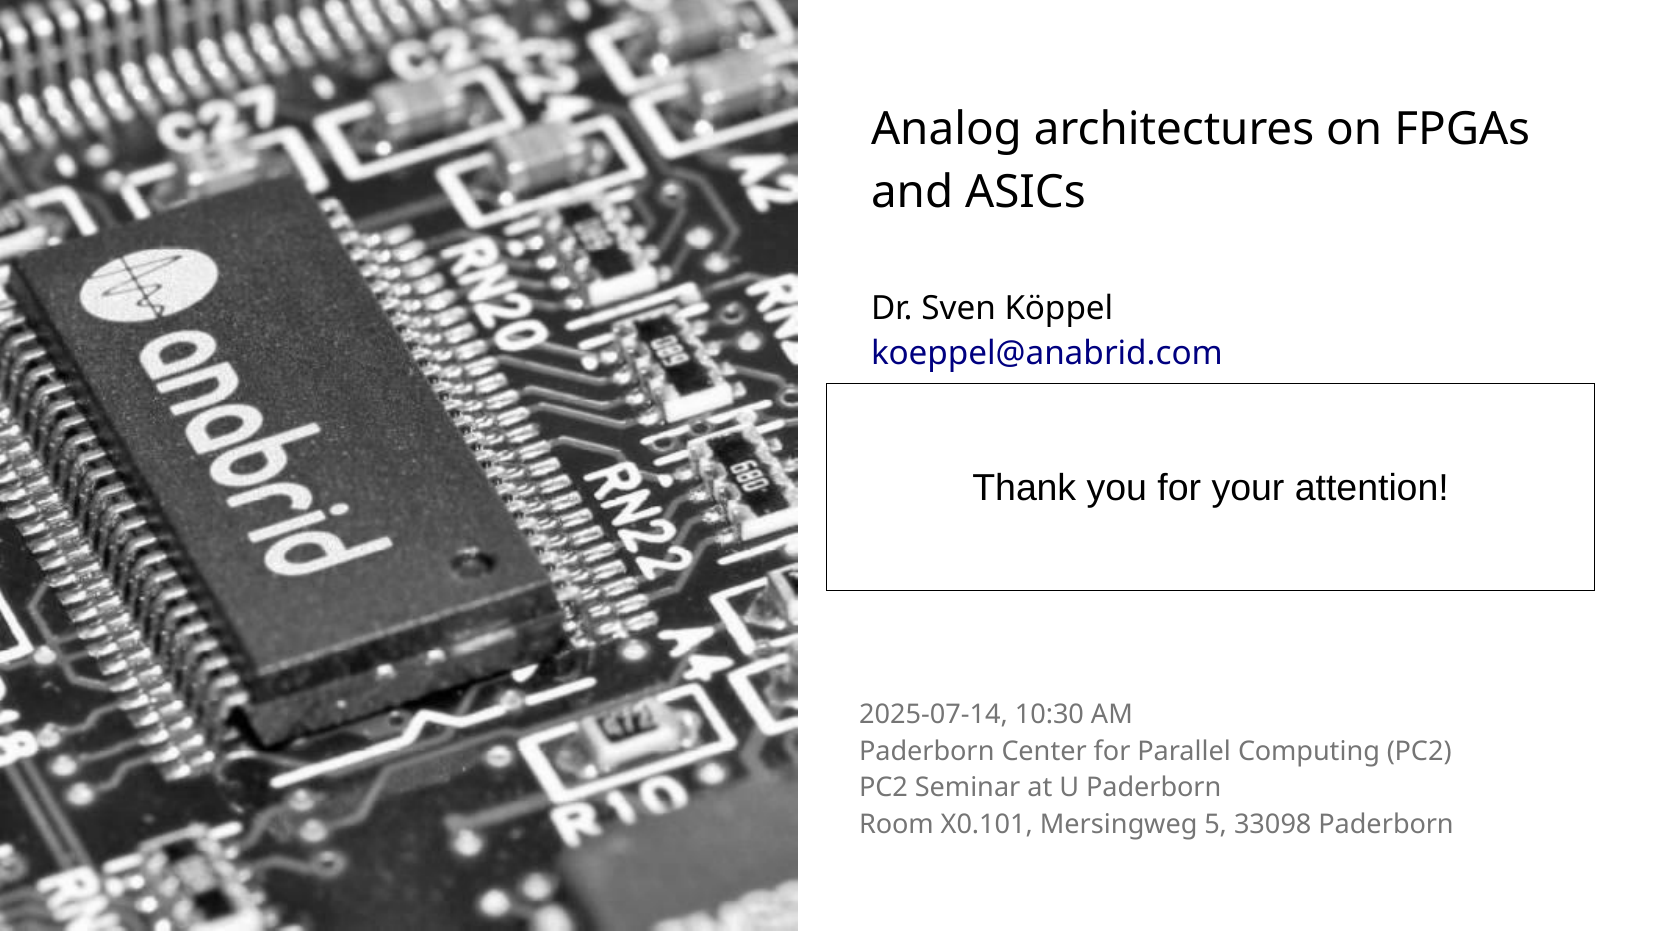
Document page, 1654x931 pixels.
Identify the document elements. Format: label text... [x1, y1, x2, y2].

text_box Analog architectures on FPGAs and ASICs Dr. Sven Köppel koeppel@anabrid.com [856, 88, 1595, 383]
text_box 2025-07-14, 10:30 AM Paderborn Center for Parallel Computing (PC2) PC2 Seminar at U Paderborn Room X0.101, Mersingweg 5, 33098 Paderborn [844, 687, 1595, 886]
picture [0, 0, 798, 931]
text_box Thank you for your attention! [826, 383, 1595, 591]
